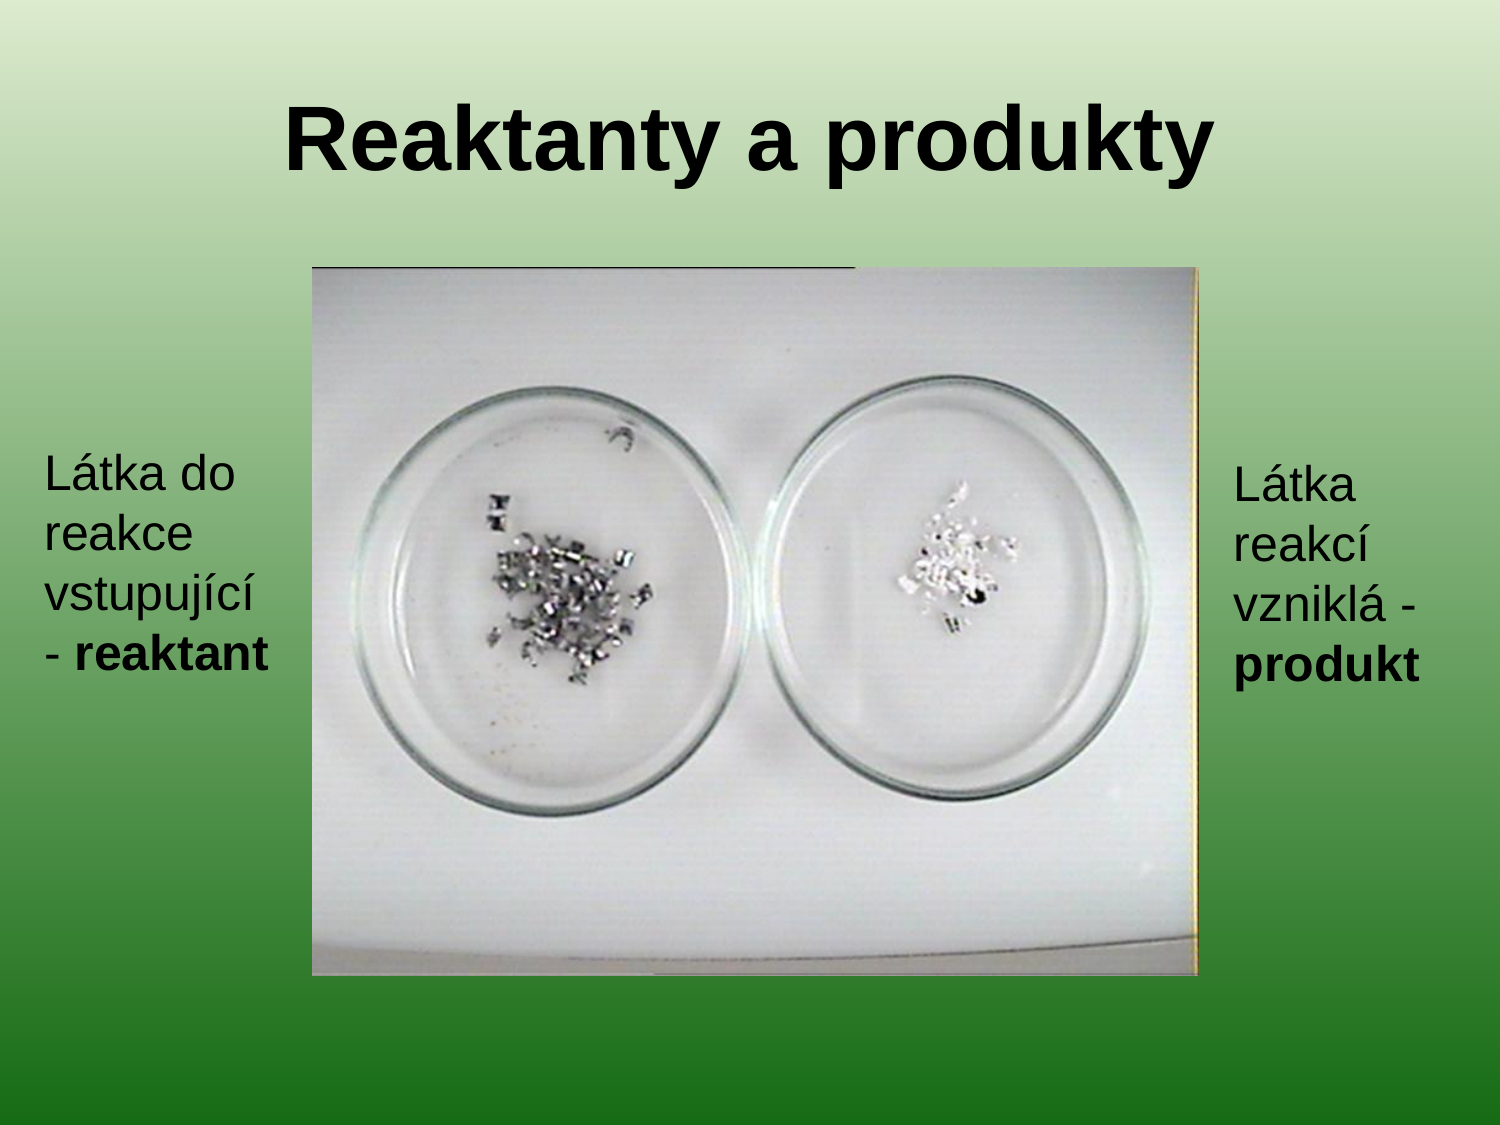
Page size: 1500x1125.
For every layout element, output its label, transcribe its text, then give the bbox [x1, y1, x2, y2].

text_box Látka do reakce vstupující - reaktant [29, 432, 287, 688]
text_box Látka reakcí vzniklá - produkt [1219, 444, 1447, 700]
picture [312, 267, 1199, 976]
title Reaktanty a produkty [75, 45, 1426, 233]
